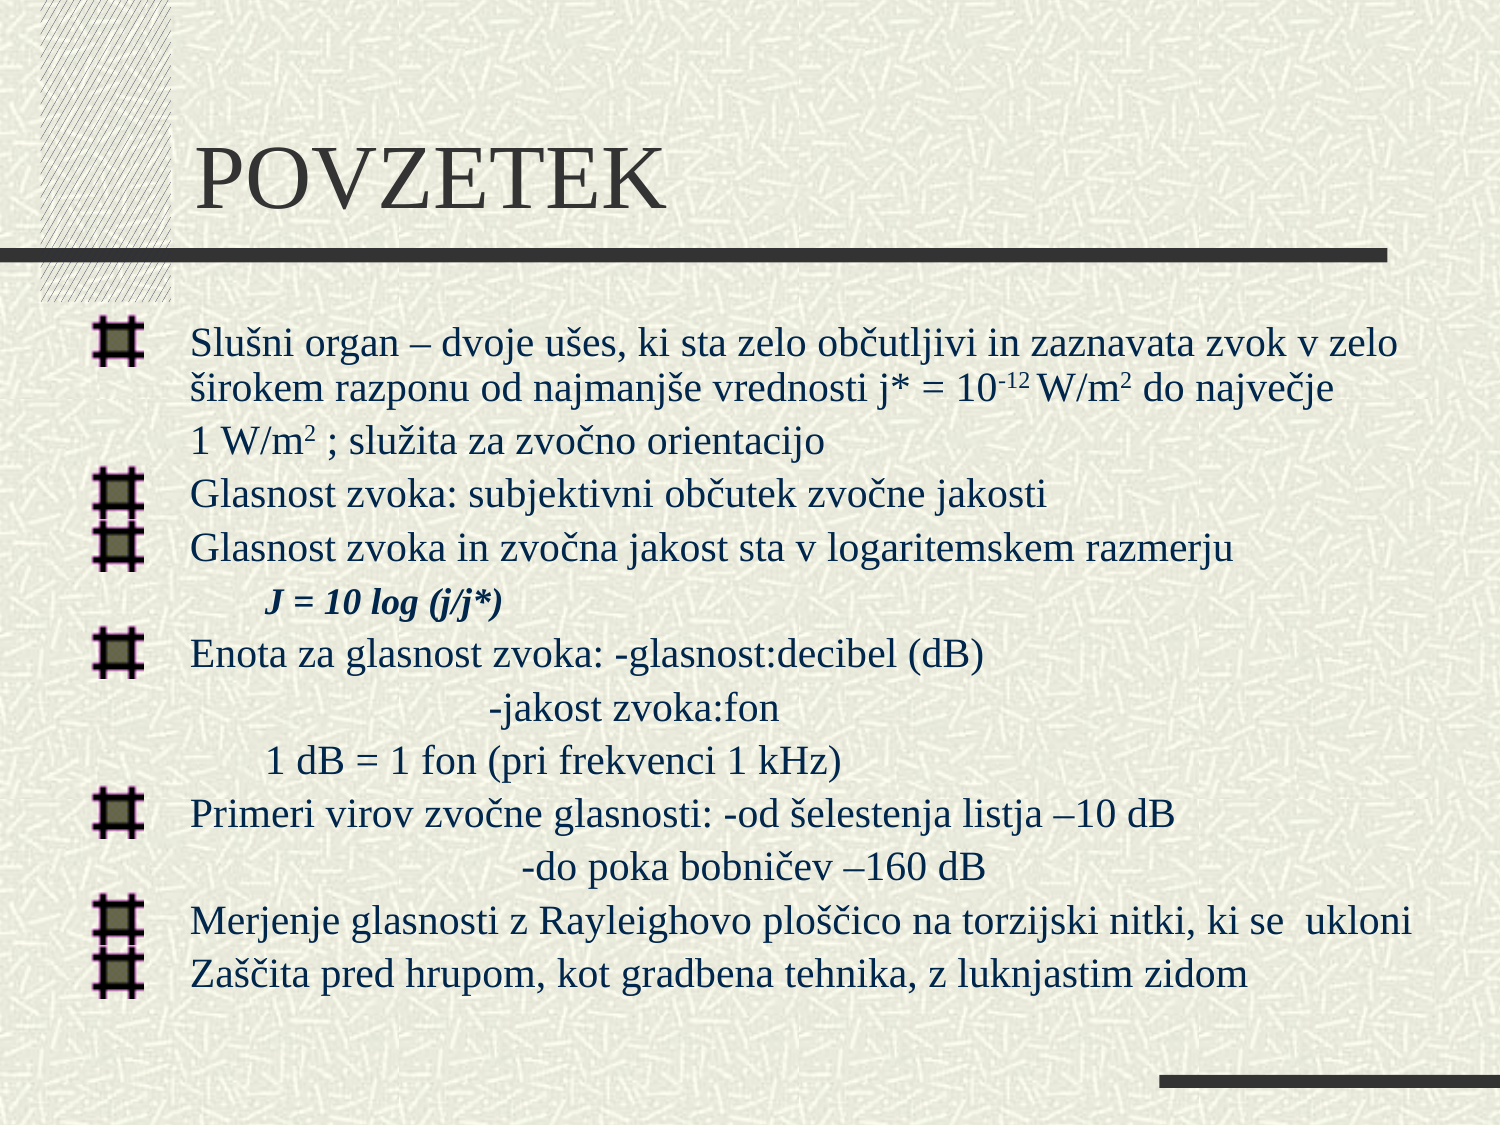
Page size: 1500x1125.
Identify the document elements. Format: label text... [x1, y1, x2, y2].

title POVZETEK [179, 46, 1455, 235]
picture [0, 0, 1500, 1125]
list Slušni organ – dvoje ušes, ki sta zelo občutljivi in zaznavata zvok v zelo širokem razponu od najmanjše vrednosti j* = 10-12 W/m2 do največje 1 W/m2 ; služita za zvočno orientacijo Glasnost zvoka: subjektivni občutek zvočne jakosti Glasnost zvoka in zvočna jakost sta v logaritemskem razmerju J = 10 log (j/j*) Enota za glasnost zvoka: -glasnost:decibel (dB) -jakost zvoka:fon 1 dB = 1 fon (pri frekvenci 1 kHz) Primeri virov zvočne glasnosti: -od šelestenja listja –10 dB -do poka bobničev –160 dB Merjenje glasnosti z Rayleighovo ploščico na torzijski nitki, ki se ukloni Zaščita pred hrupom, kot gradbena tehnika, z luknjastim zidom [75, 312, 1463, 1050]
